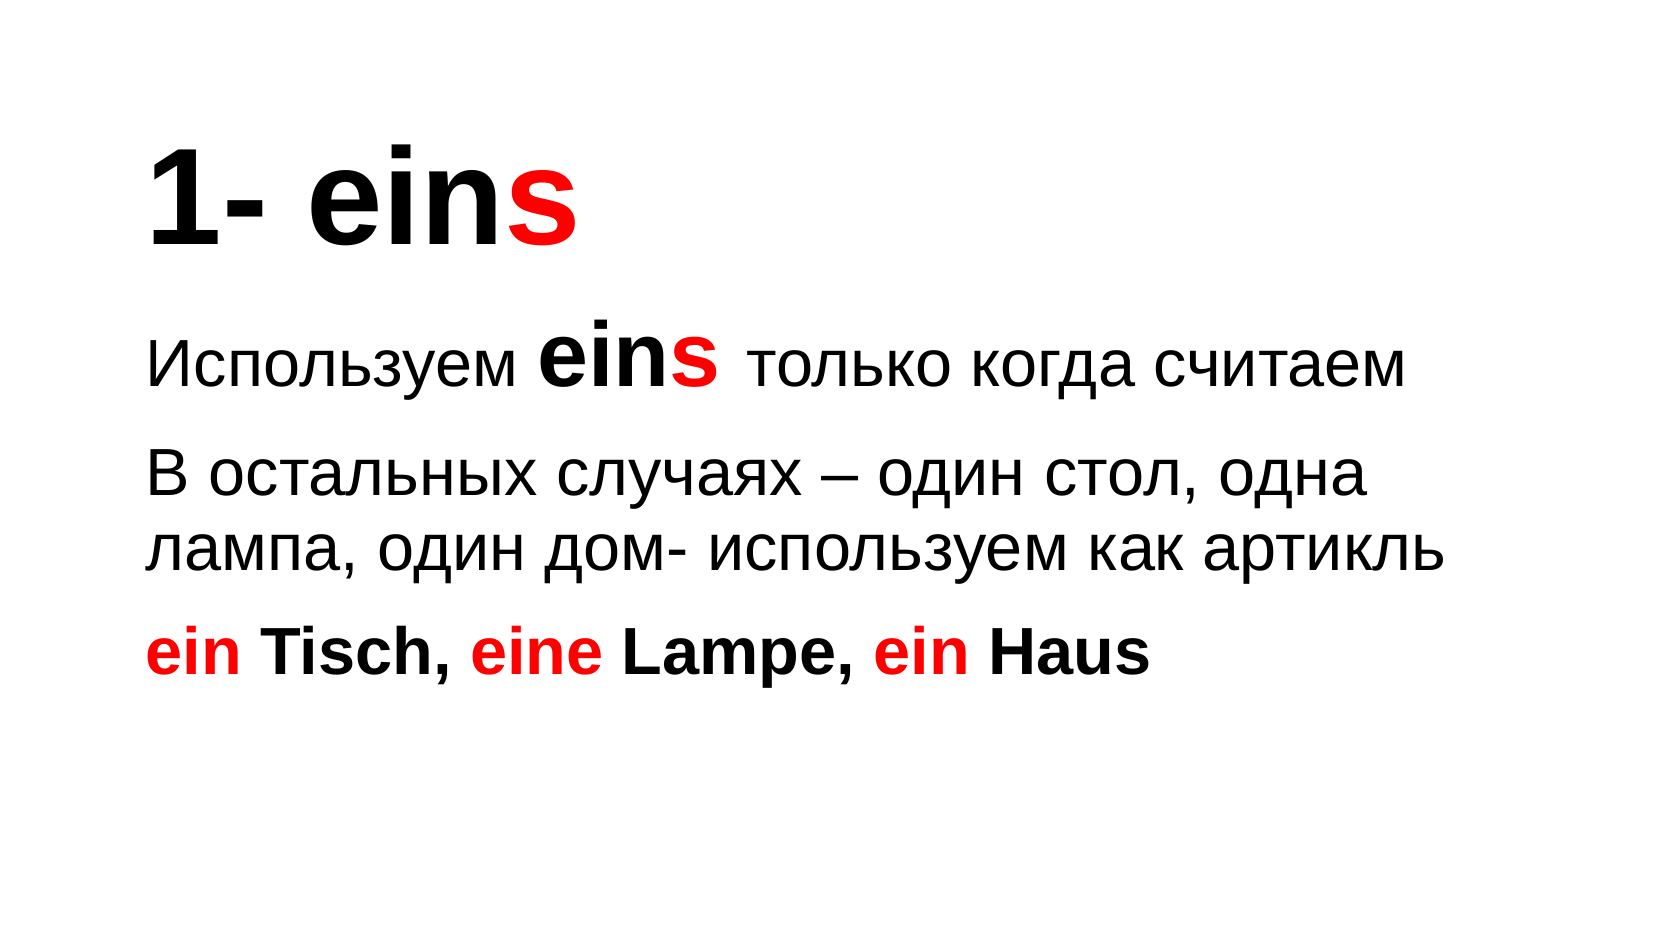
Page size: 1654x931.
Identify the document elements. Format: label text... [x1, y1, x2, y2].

list 1- eins Используем eins только когда считаем В остальных случаях – один стол, одна лампа, один дом- используем как артикль ein Tisch, eine Lampe, ein Haus [75, 120, 1571, 758]
